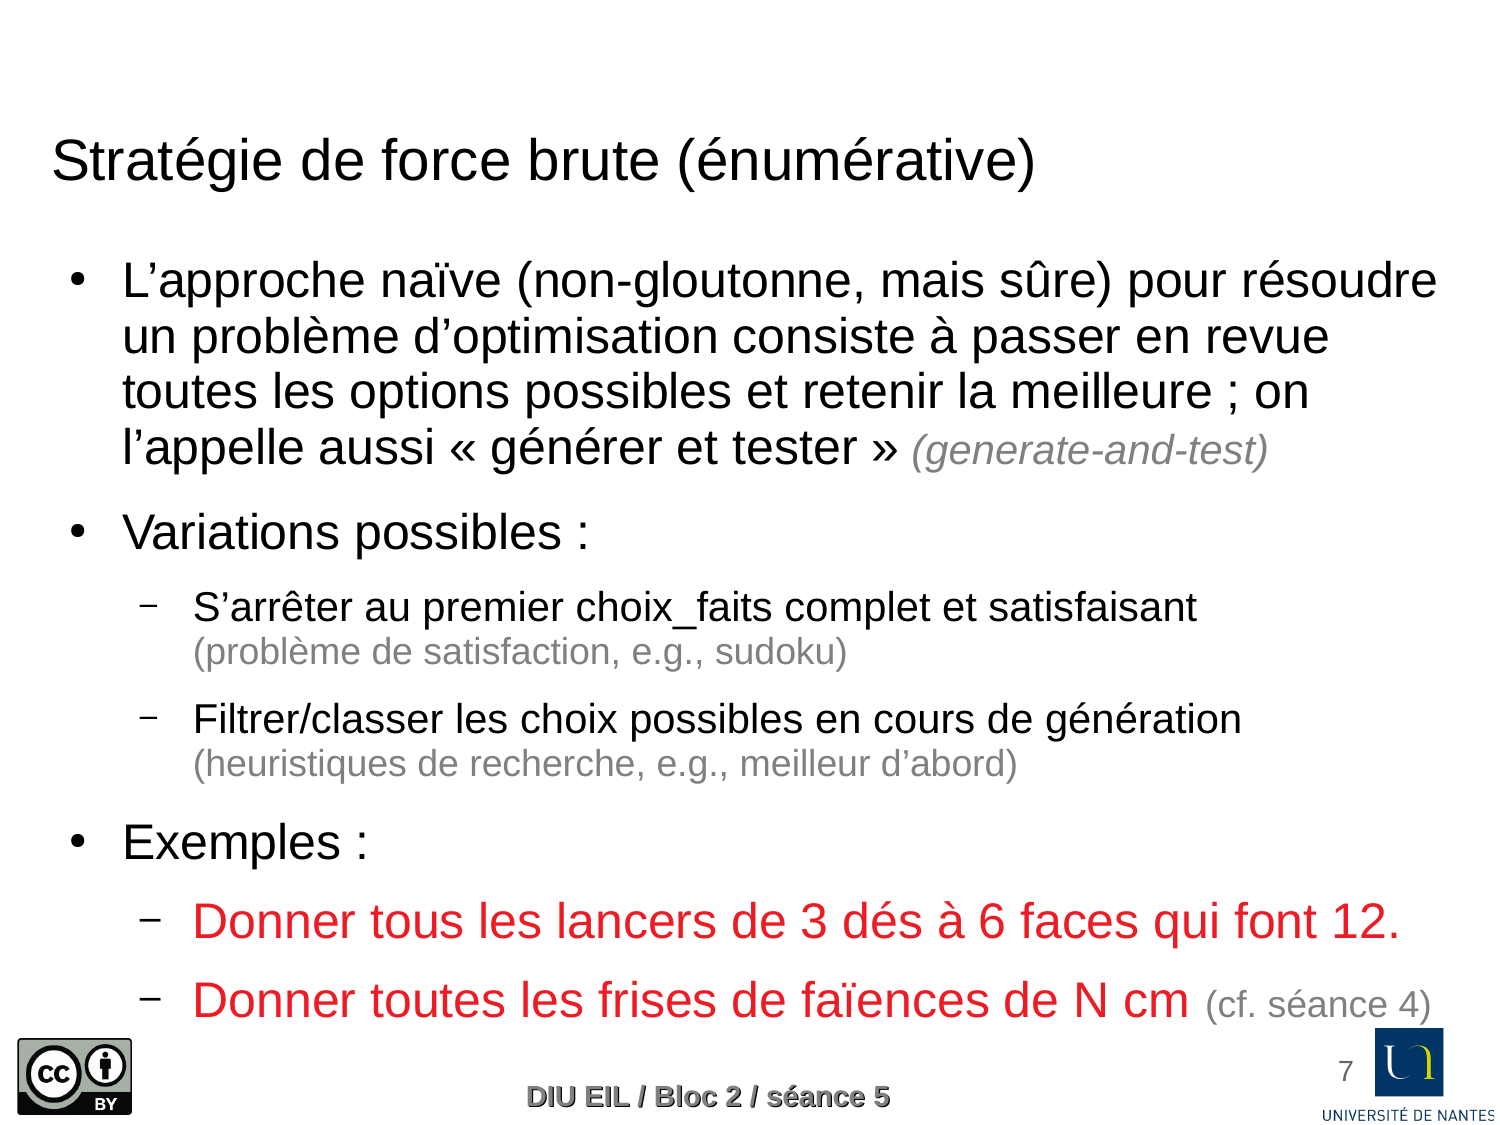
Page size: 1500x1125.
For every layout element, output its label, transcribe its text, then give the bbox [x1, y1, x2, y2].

picture [17, 1038, 132, 1115]
list L’approche naïve (non-gloutonne, mais sûre) pour résoudre un problème d’optimisation consiste à passer en revue toutes les options possibles et retenir la meilleure ; on l’appelle aussi « générer et tester » (generate-and-test) Variations possibles : S’arrêter au premier choix_faits complet et satisfaisant (problème de satisfaction, e.g., sudoku) Filtrer/classer les choix possibles en cours de génération (heuristiques de recherche, e.g., meilleur d’abord) Exemples : Donner tous les lancers de 3 dés à 6 faces qui font 12. Donner toutes les frises de faïences de N cm (cf. séance 4) [51, 252, 1449, 1064]
title Stratégie de force brute (énumérative) [51, 97, 1449, 223]
picture [1323, 1028, 1495, 1121]
